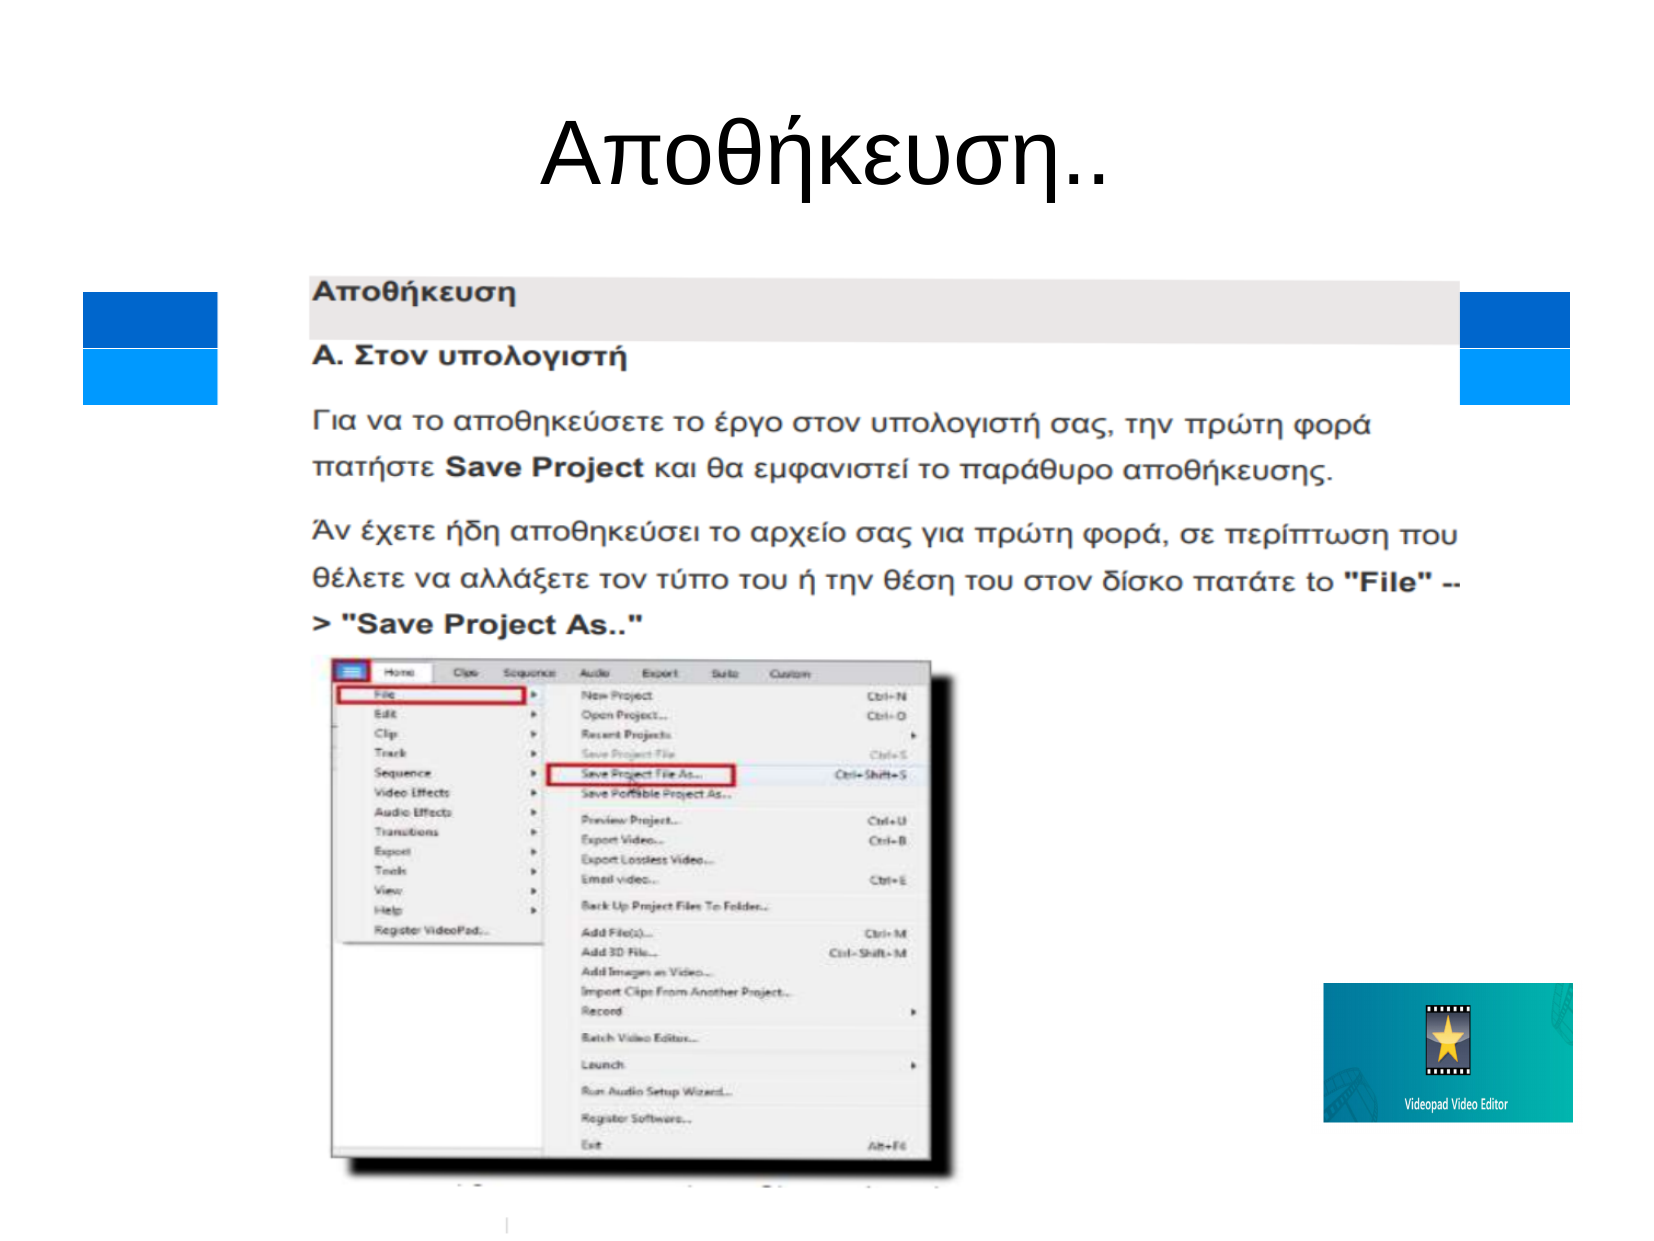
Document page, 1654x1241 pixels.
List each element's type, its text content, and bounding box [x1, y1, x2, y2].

table_cell [1460, 349, 1570, 405]
table_header [1460, 292, 1570, 348]
table_cell [83, 349, 217, 405]
table_header [83, 292, 217, 348]
title Αποθήκευση.. [82, 49, 1571, 257]
picture [217, 271, 1583, 1237]
